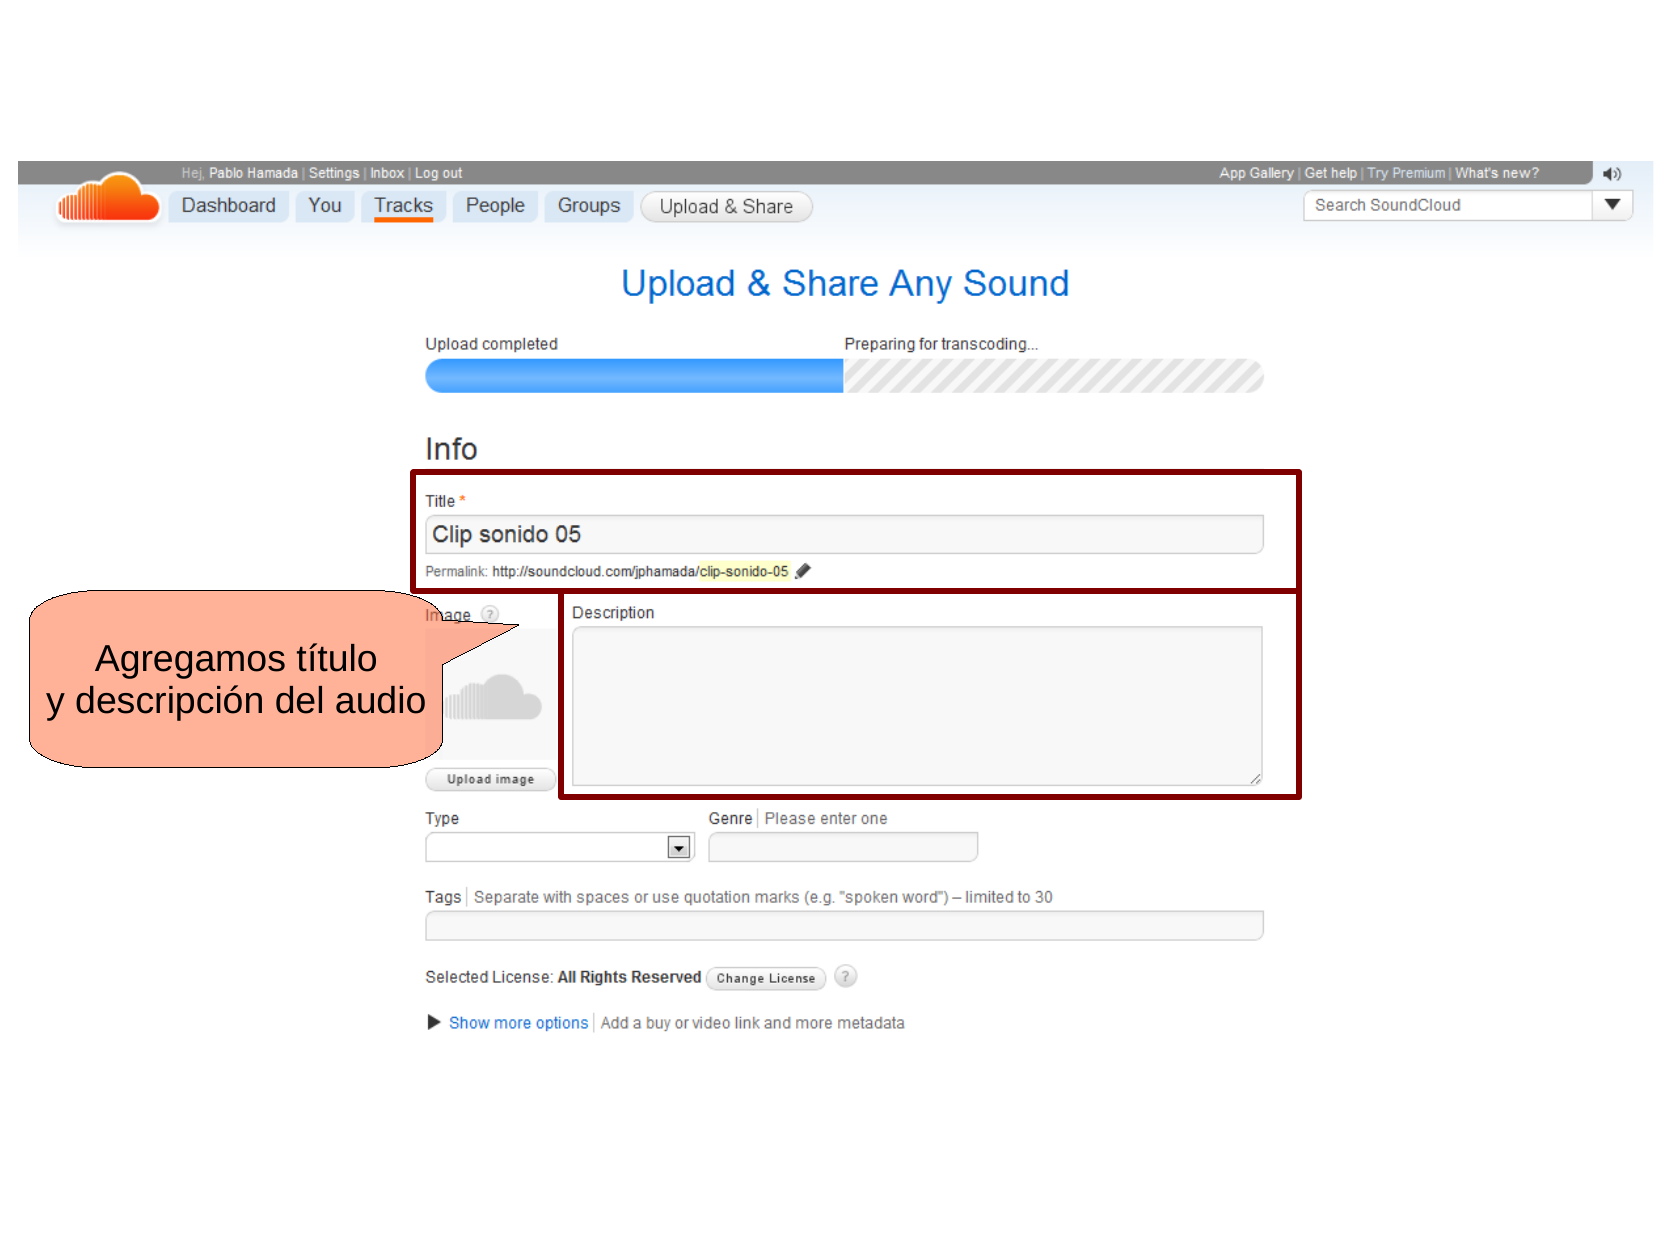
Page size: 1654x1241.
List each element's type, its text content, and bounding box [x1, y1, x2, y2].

picture [18, 161, 1654, 1068]
text_box Agregamos título y descripción del audio [29, 590, 519, 768]
